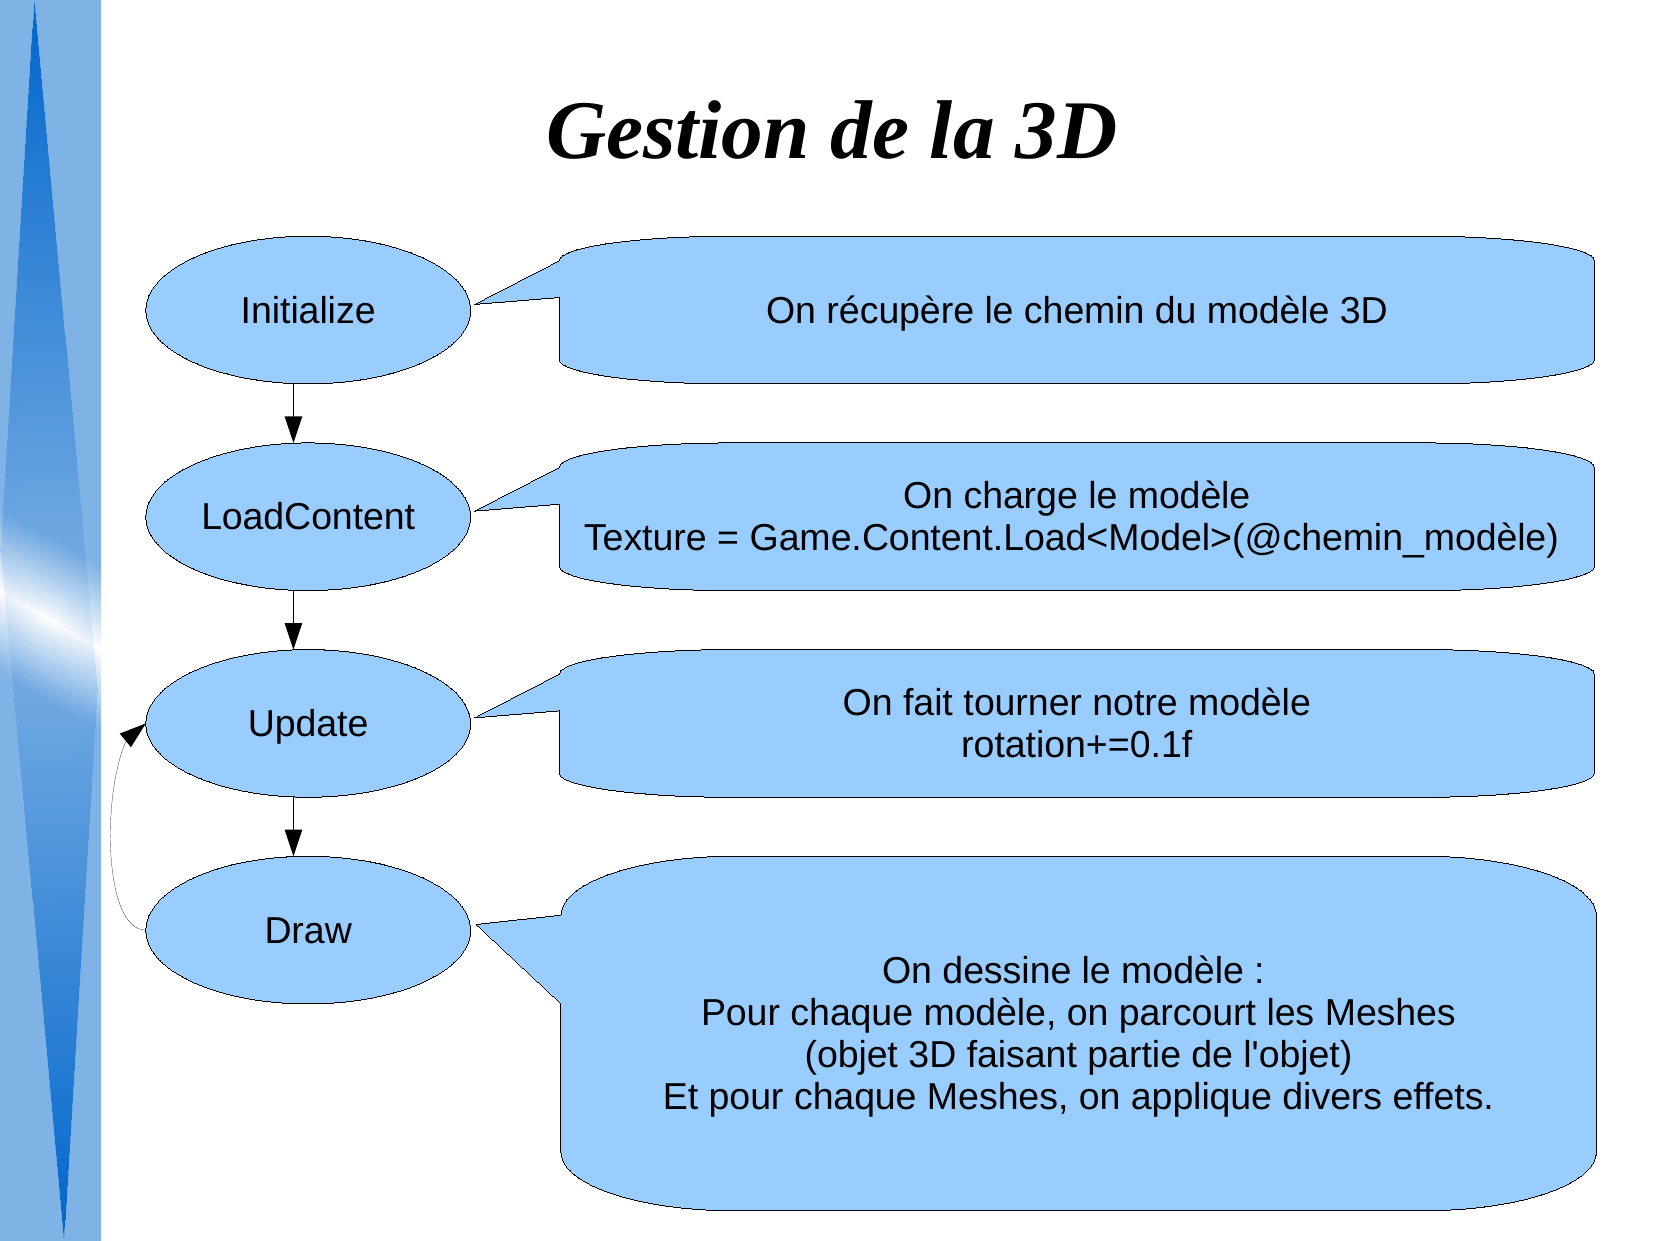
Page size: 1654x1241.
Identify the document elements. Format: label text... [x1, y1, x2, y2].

text_box LoadContent [145, 442, 471, 591]
text_box On charge le modèle Texture = Game.Content.Load<Model>(@chemin_modèle) [474, 442, 1595, 591]
text_box Initialize [145, 236, 471, 384]
text_box On fait tourner notre modèle rotation+=0.1f [474, 649, 1595, 798]
text_box Update [145, 649, 471, 798]
title Gestion de la 3D [138, 84, 1527, 177]
text_box Draw [145, 856, 471, 1004]
text_box On dessine le modèle : Pour chaque modèle, on parcourt les Meshes (objet 3D faisant partie de l'objet) Et pour chaque Meshes, on applique divers effets. [476, 856, 1597, 1211]
text_box On récupère le chemin du modèle 3D [474, 236, 1595, 384]
